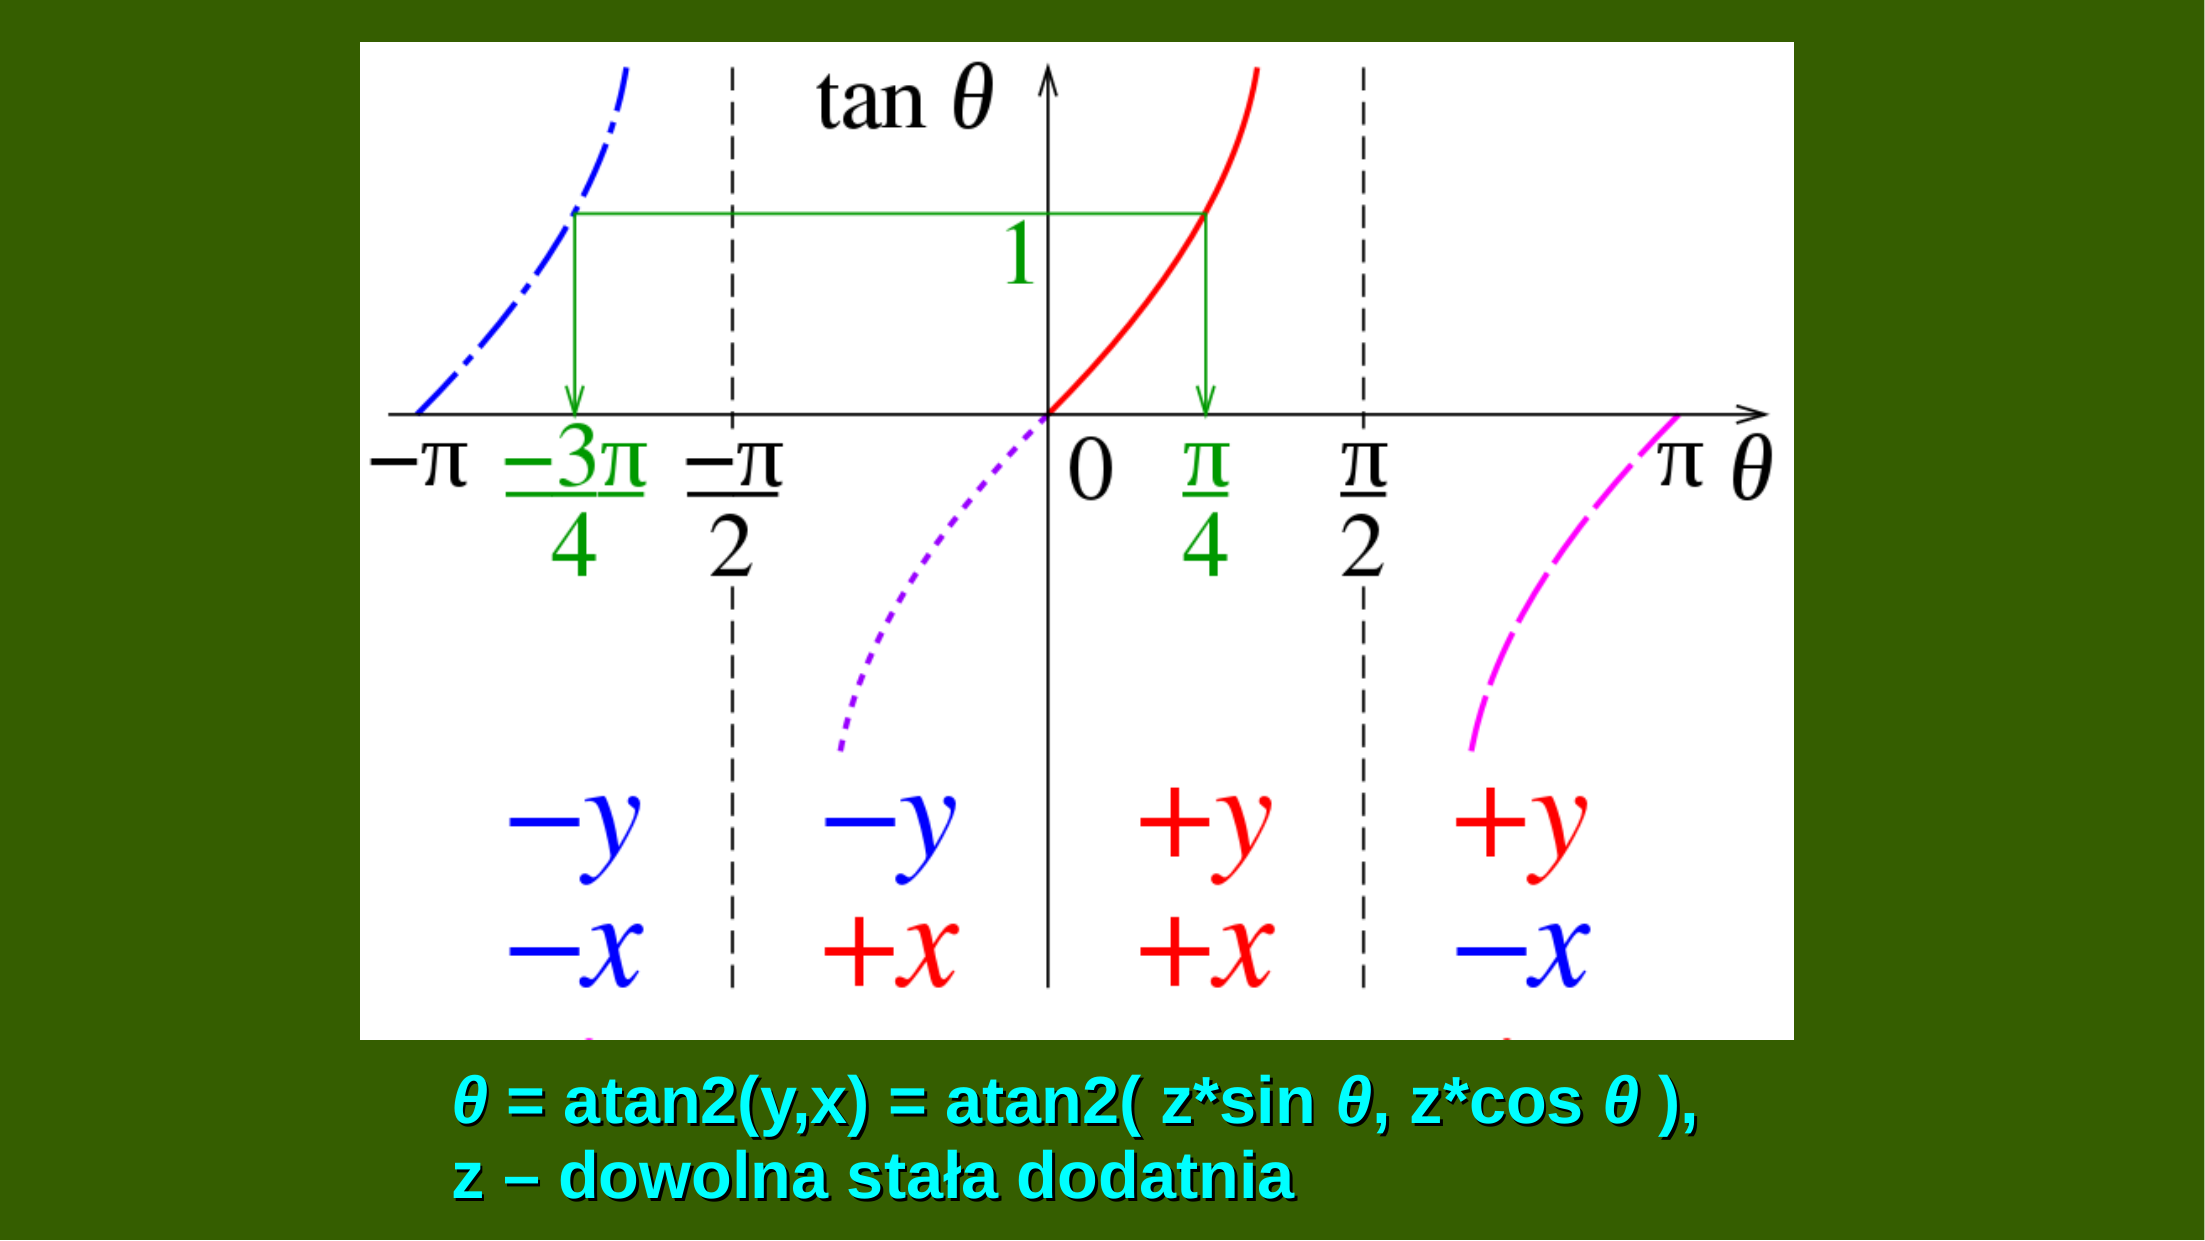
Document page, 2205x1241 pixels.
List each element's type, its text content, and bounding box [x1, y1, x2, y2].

picture [360, 42, 1794, 1040]
text_box θ = atan2(y,x) = atan2( z*sin θ, z*cos θ ), z – dowolna stała dodatnia [436, 1055, 1874, 1221]
